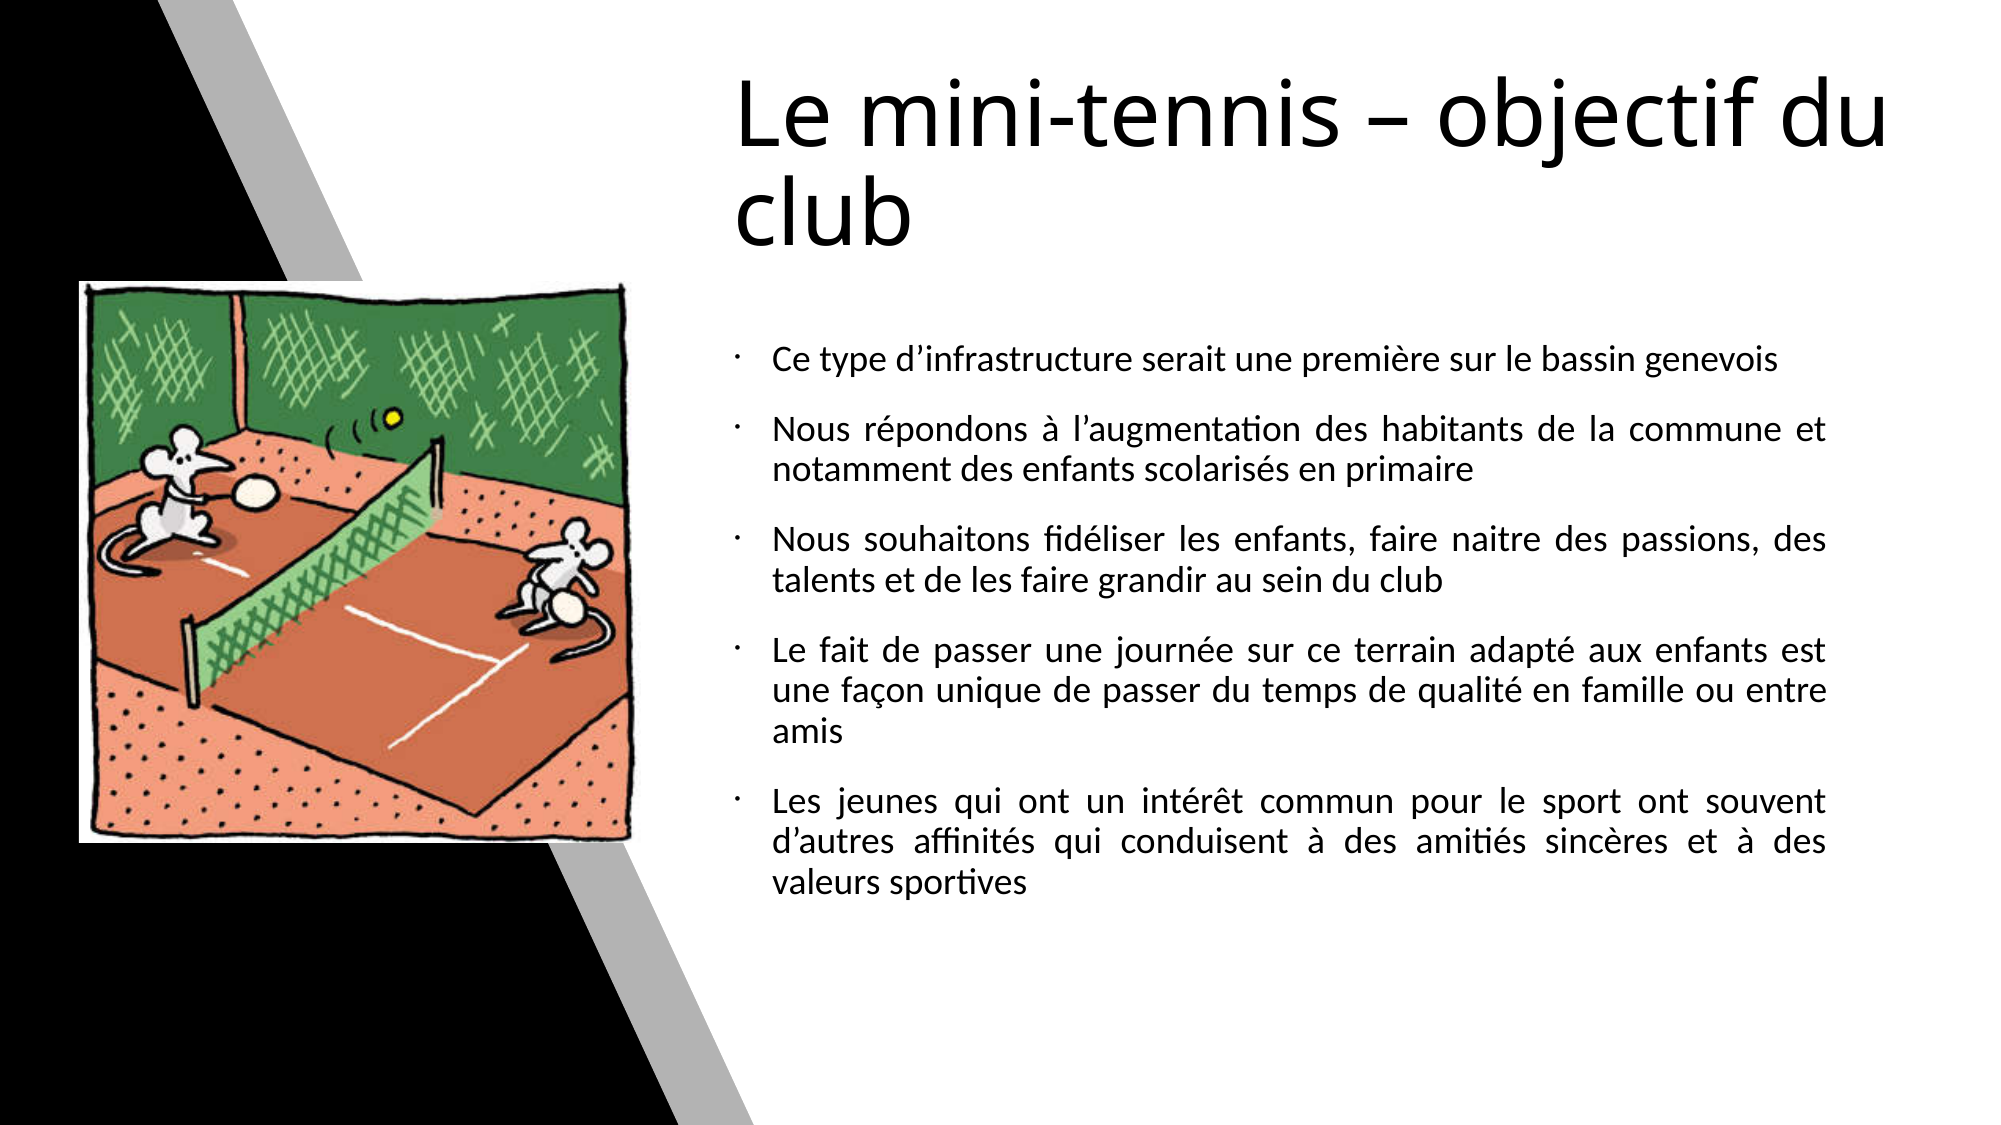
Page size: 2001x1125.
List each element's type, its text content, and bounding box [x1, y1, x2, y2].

text_box [0, 0, 2000, 1125]
list Ce type d’infrastructure serait une première sur le bassin genevois Nous répondons à l’augmentation des habitants de la commune et notamment des enfants scolarisés en primaire Nous souhaitons fidéliser les enfants, faire naitre des passions, des talents et de les faire grandir au sein du club Le fait de passer une journée sur ce terrain adapté aux enfants est une façon unique de passer du temps de qualité en famille ou entre amis Les jeunes qui ont un intérêt commun pour le sport ont souvent d’autres affinités qui conduisent à des amitiés sincères et à des valeurs sportives [719, 331, 1843, 1014]
title Le mini-tennis – objectif du club [719, 59, 1949, 278]
picture [78, 281, 641, 843]
